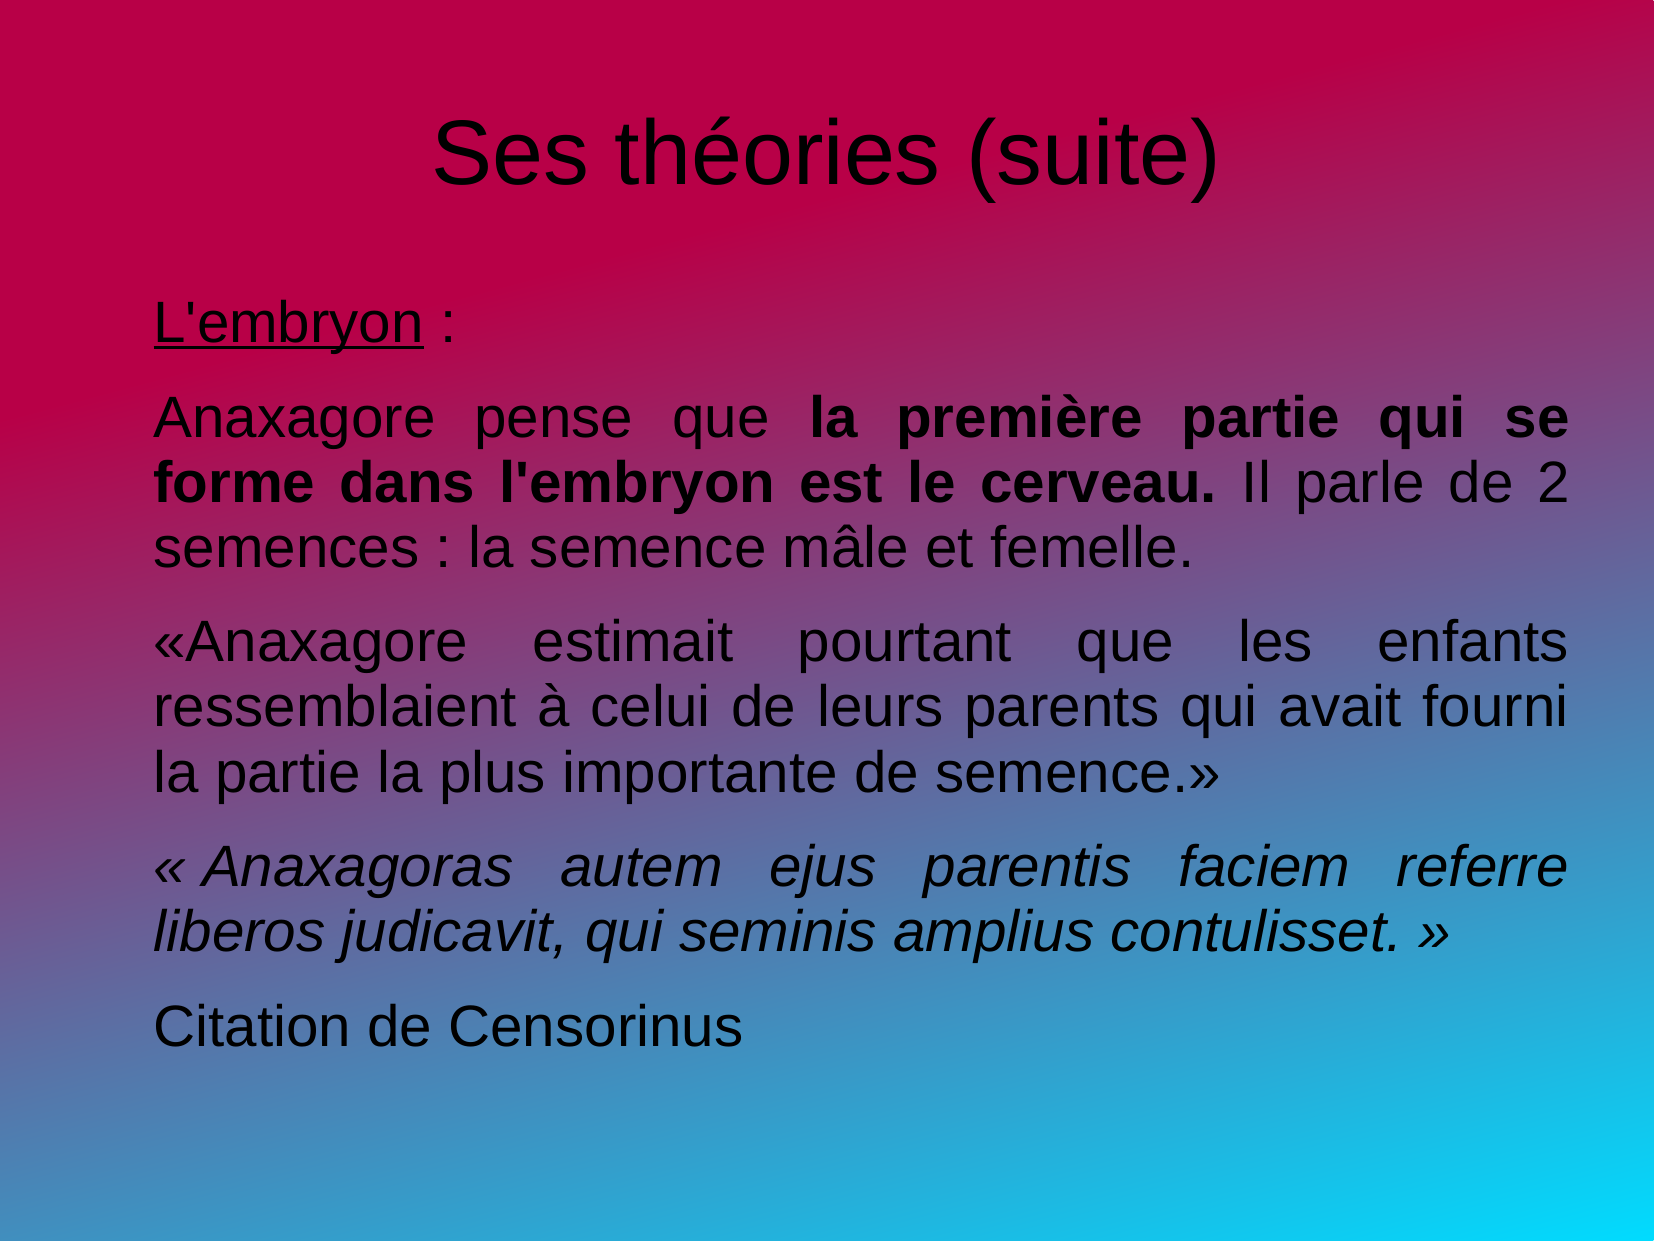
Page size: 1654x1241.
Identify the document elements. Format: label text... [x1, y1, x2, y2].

list L'embryon : Anaxagore pense que la première partie qui se forme dans l'embryon est le cerveau. Il parle de 2 semences : la semence mâle et femelle. «Anaxagore estimait pourtant que les enfants ressemblaient à celui de leurs parents qui avait fourni la partie la plus importante de semence.» « Anaxagoras autem ejus parentis faciem referre liberos judicavit, qui seminis amplius contulisset. » Citation de Censorinus [82, 290, 1571, 1109]
title Ses théories (suite) [82, 49, 1571, 257]
